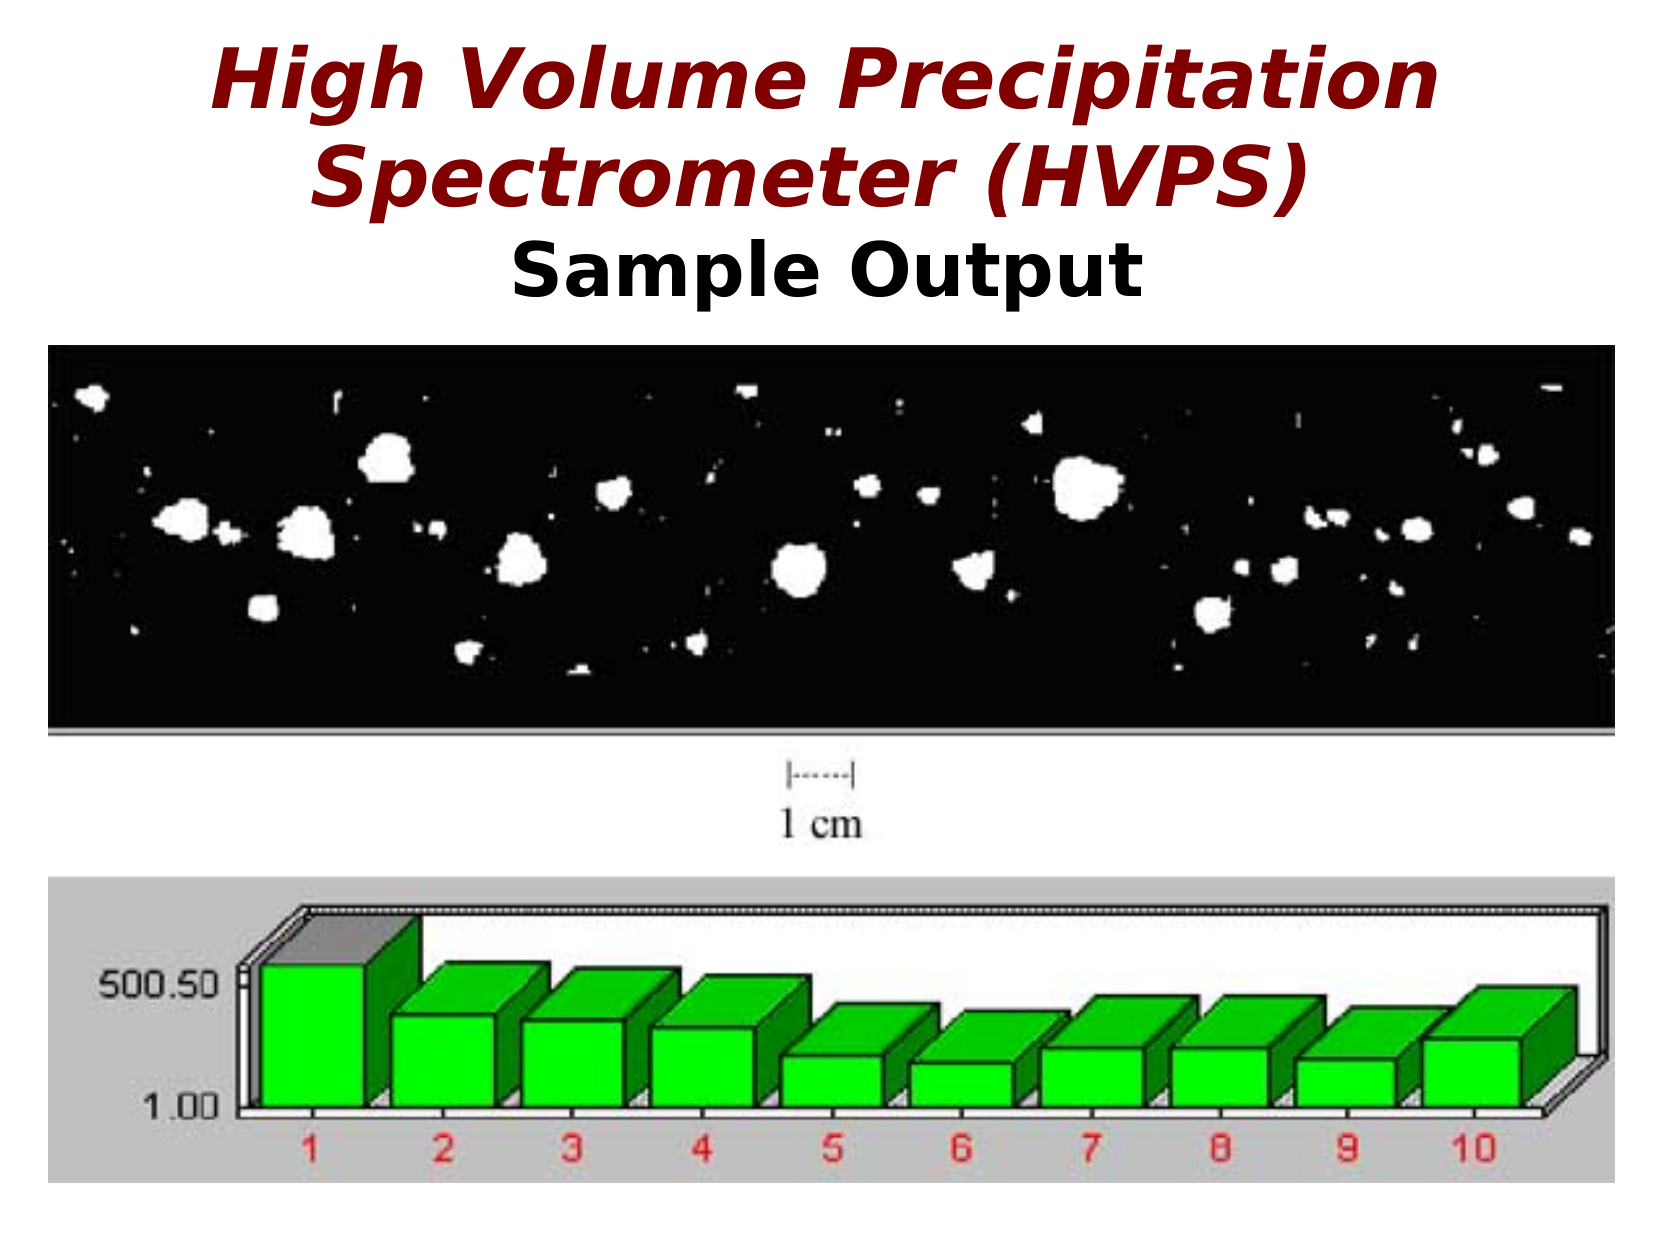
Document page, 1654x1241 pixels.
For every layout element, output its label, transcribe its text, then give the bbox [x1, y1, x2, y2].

text_box High Volume Precipitation Spectrometer (HVPS) Sample Output [0, 20, 1654, 208]
picture [48, 345, 1615, 1183]
